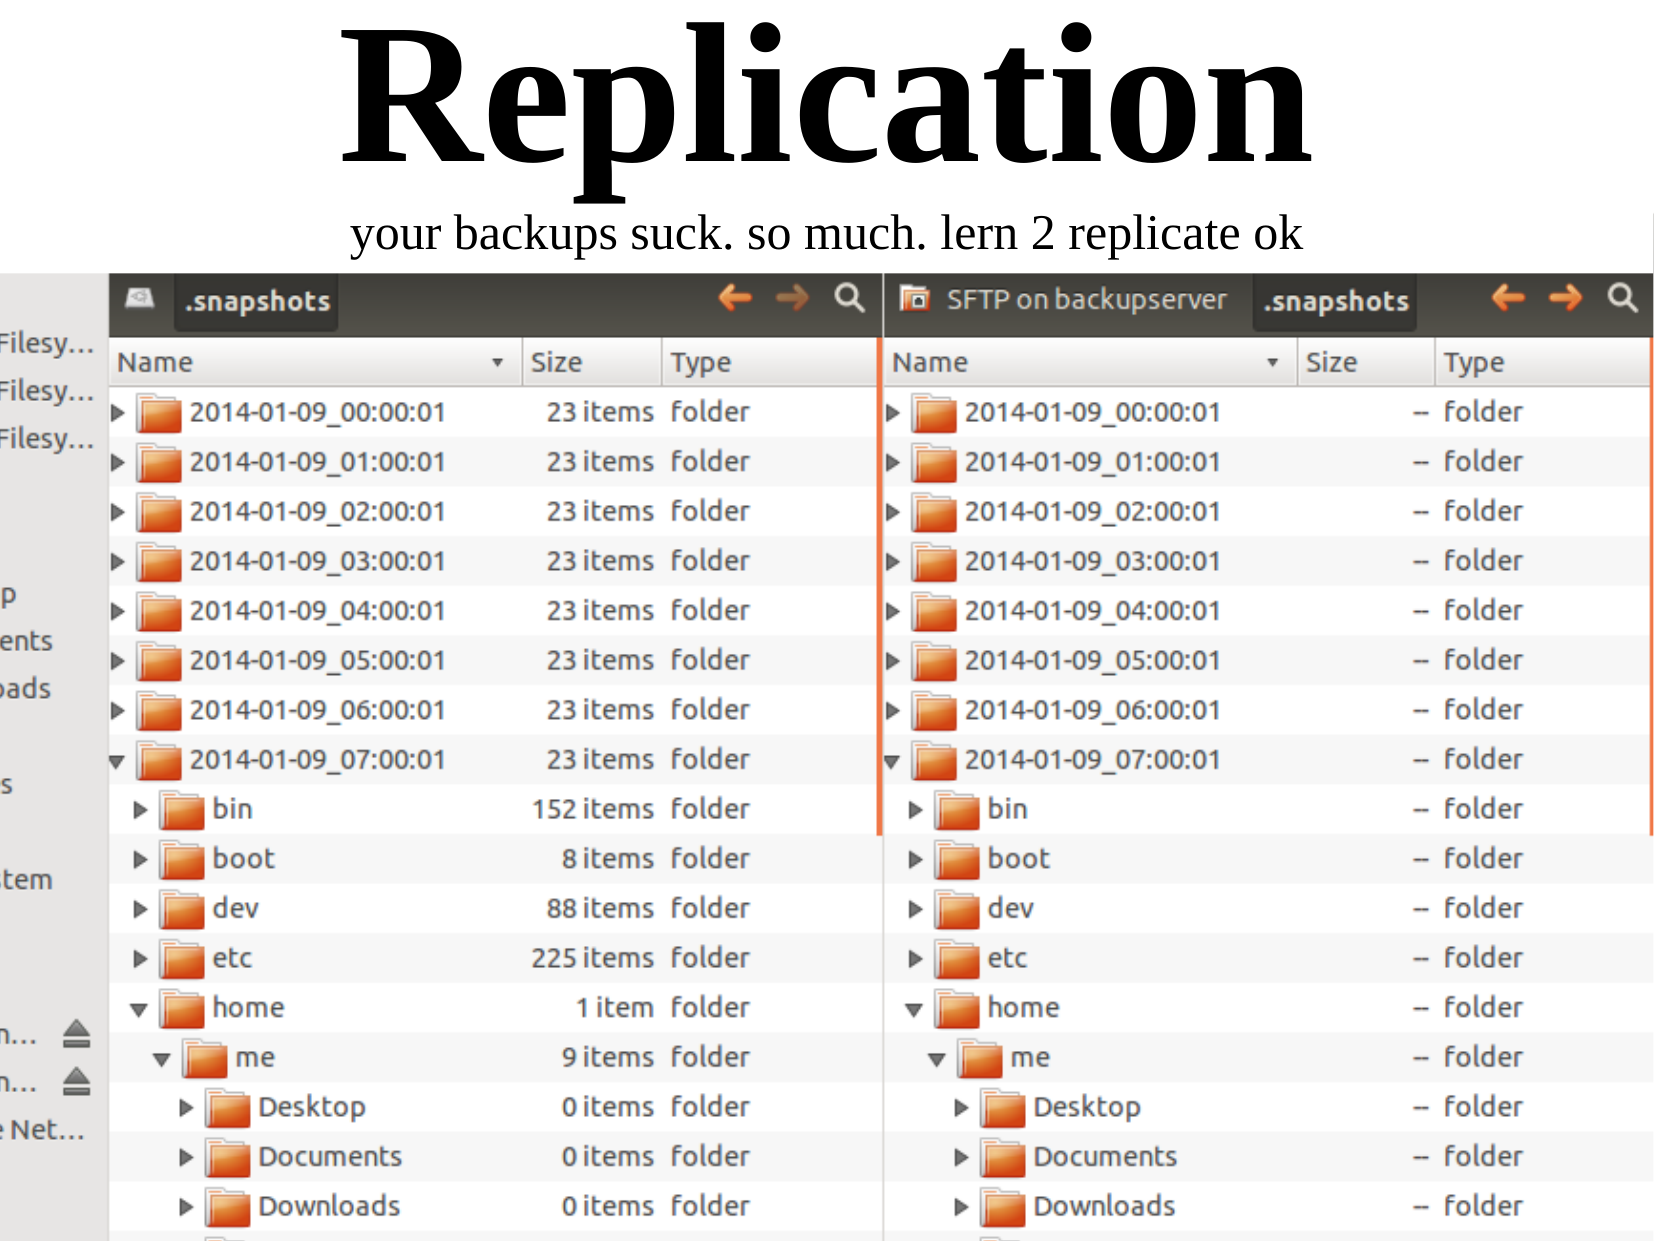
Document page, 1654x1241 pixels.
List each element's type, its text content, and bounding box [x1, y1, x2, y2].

title Replication your backups suck. so much. lern 2 replicate ok [0, 0, 1654, 274]
picture [0, 274, 1654, 1241]
